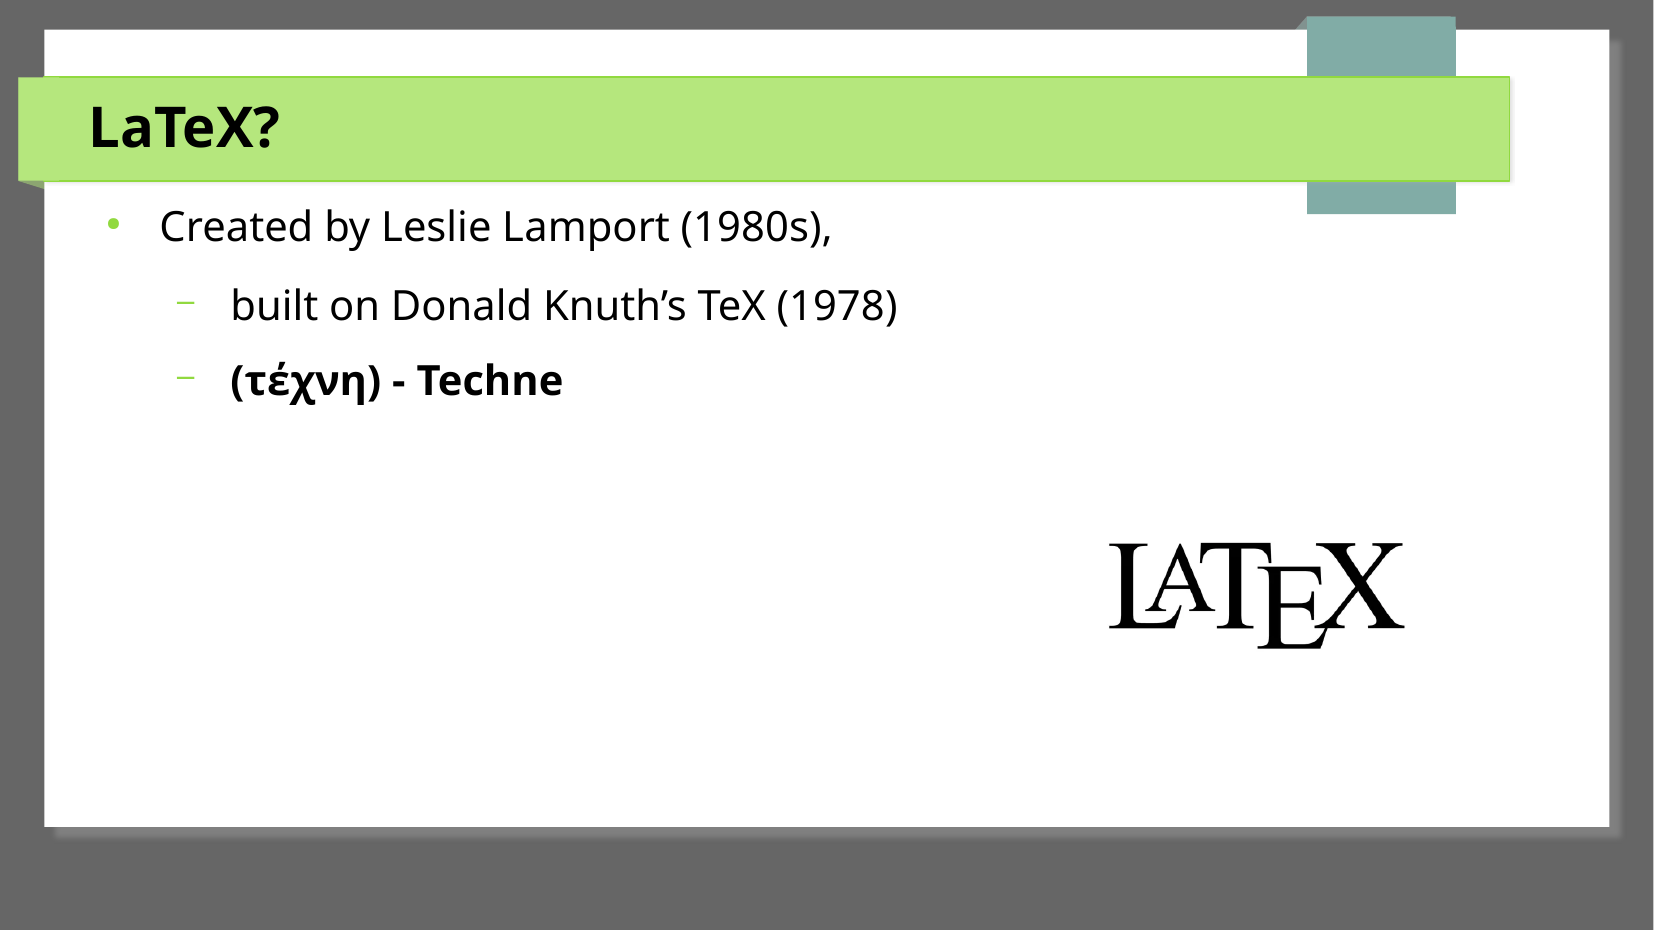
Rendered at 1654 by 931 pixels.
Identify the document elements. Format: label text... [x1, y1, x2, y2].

list Created by Leslie Lamport (1980s), built on Donald Knuth’s TeX (1978) (τέχνη) - Techne [88, 196, 1565, 788]
title LaTeX? [88, 73, 1506, 178]
picture [1012, 412, 1501, 779]
